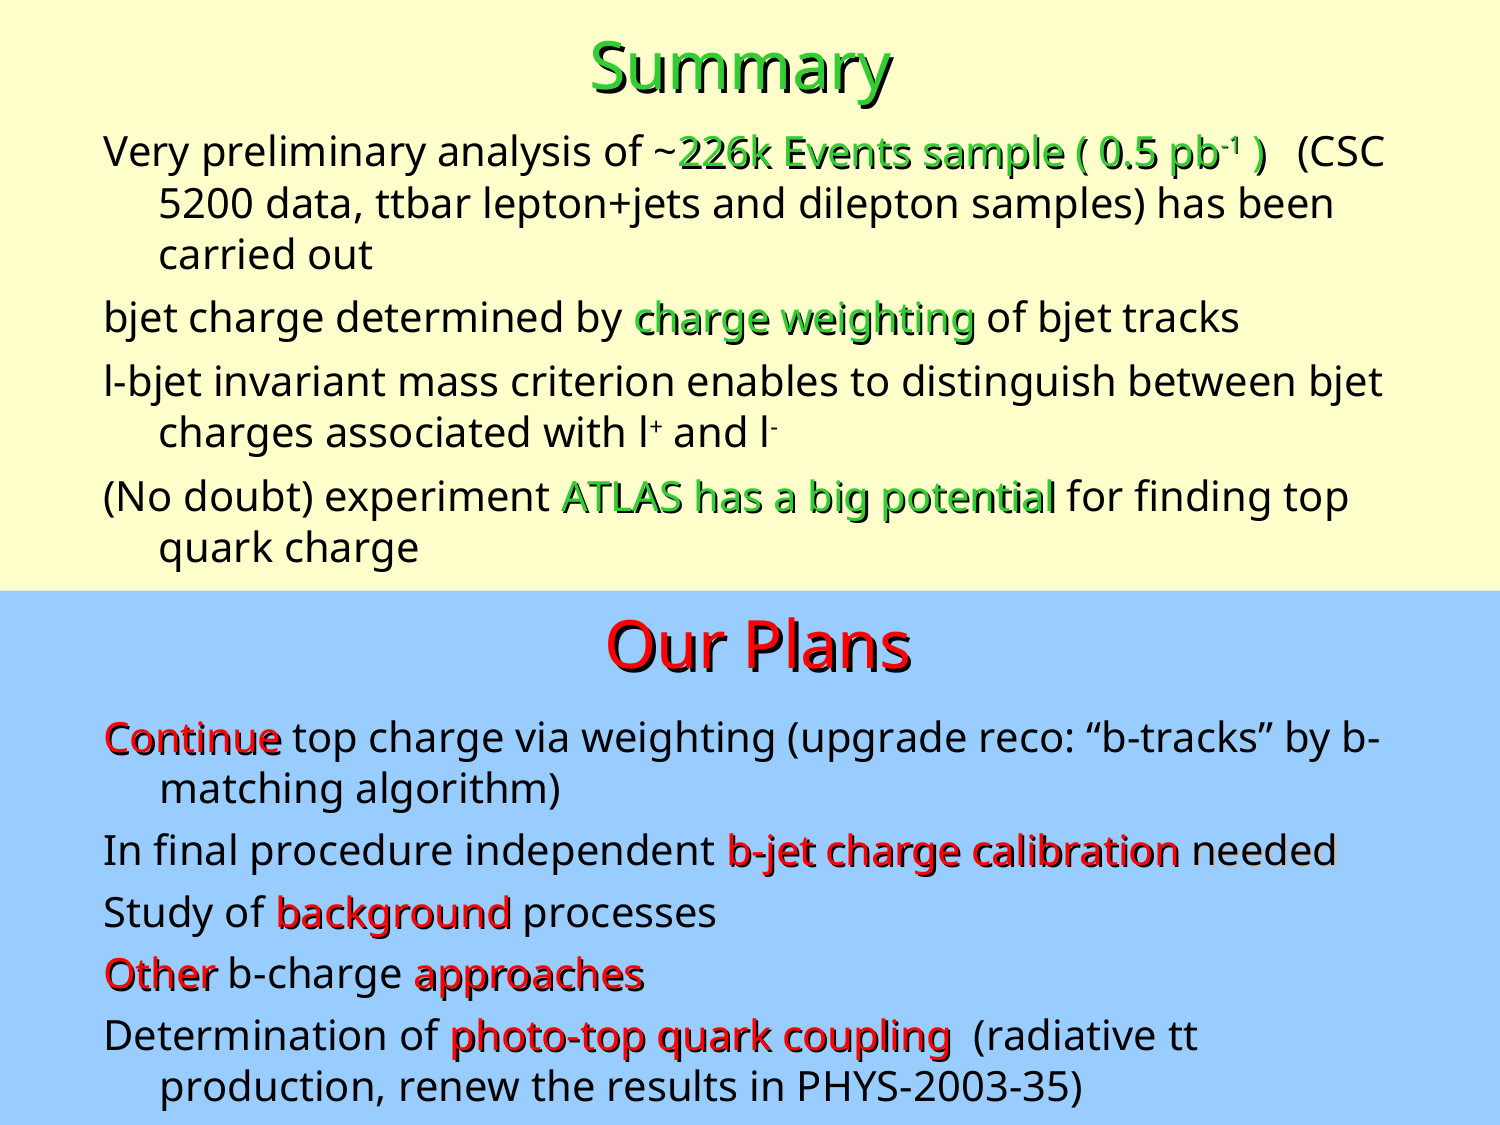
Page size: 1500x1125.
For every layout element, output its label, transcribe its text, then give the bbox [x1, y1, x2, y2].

list Very preliminary analysis of ~226k Events sample ( 0.5 pb-1 ) (CSC 5200 data, ttbar lepton+jets and dilepton samples) has been carried out bjet charge determined by charge weighting of bjet tracks l-bjet invariant mass criterion enables to distinguish between bjet charges associated with l+ and l- (No doubt) experiment ATLAS has a big potential for finding top quark charge [88, 118, 1439, 586]
text_box Our Plans [76, 586, 1440, 700]
title Summary [59, 9, 1422, 119]
text_box Continue top charge via weighting (upgrade reco: “b-tracks” by b-matching algorithm) In final procedure independent b-jet charge calibration needed Study of background processes Other b-charge approaches Determination of photo-top quark coupling (radiative tt production, renew the results in PHYS-2003-35) [88, 704, 1450, 1053]
text_box [0, 590, 1500, 1125]
